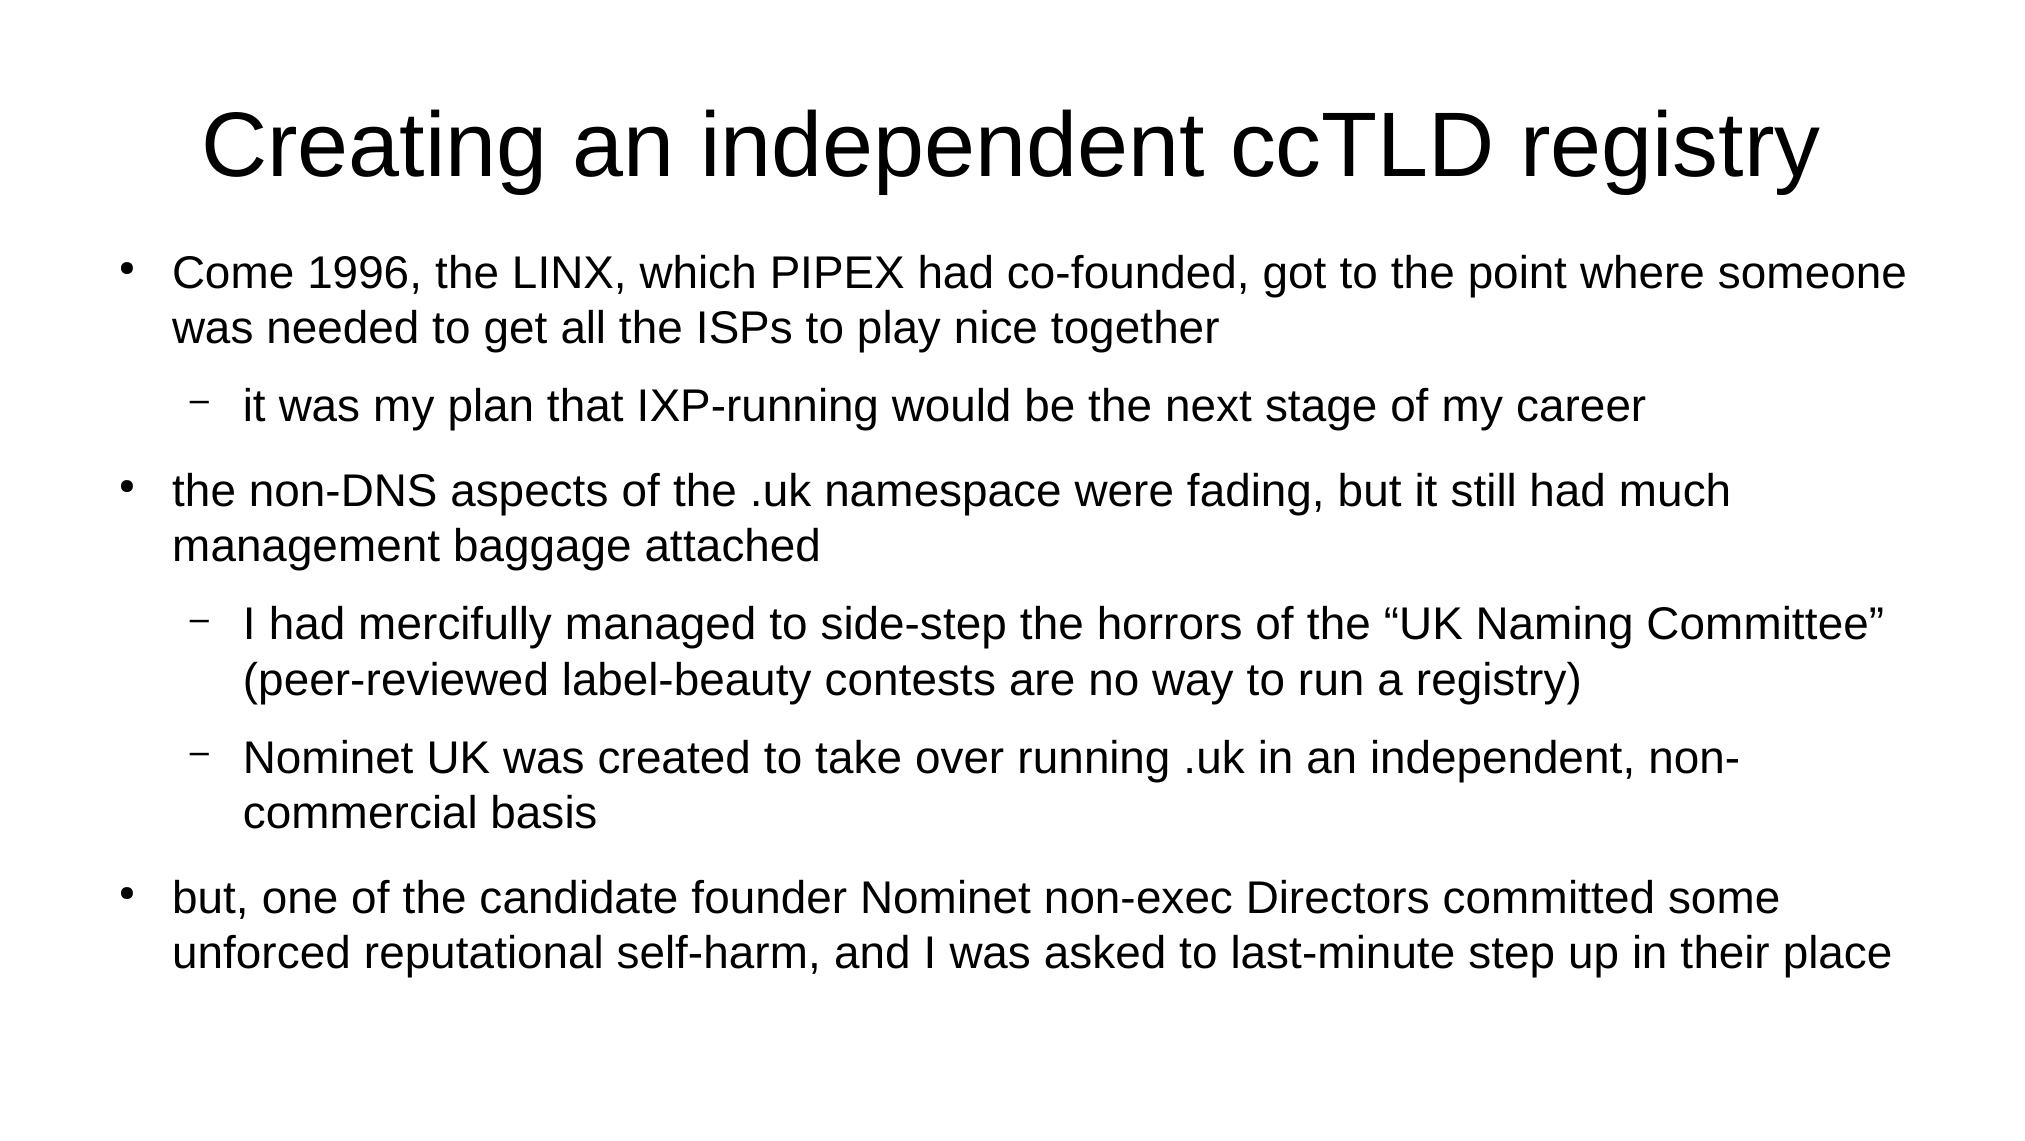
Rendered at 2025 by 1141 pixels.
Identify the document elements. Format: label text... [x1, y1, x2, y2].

title Creating an independent ccTLD registry [101, 45, 1924, 236]
list Come 1996, the LINX, which PIPEX had co-founded, got to the point where someone was needed to get all the ISPs to play nice together it was my plan that IXP-running would be the next stage of my career the non-DNS aspects of the .uk namespace were fading, but it still had much management baggage attached I had mercifully managed to side-step the horrors of the “UK Naming Committee” (peer-reviewed label-beauty contests are no way to run a registry) Nominet UK was created to take over running .uk in an independent, non-commercial basis but, one of the candidate founder Nominet non-exec Directors committed some unforced reputational self-harm, and I was asked to last-minute step up in their place [101, 242, 1950, 904]
